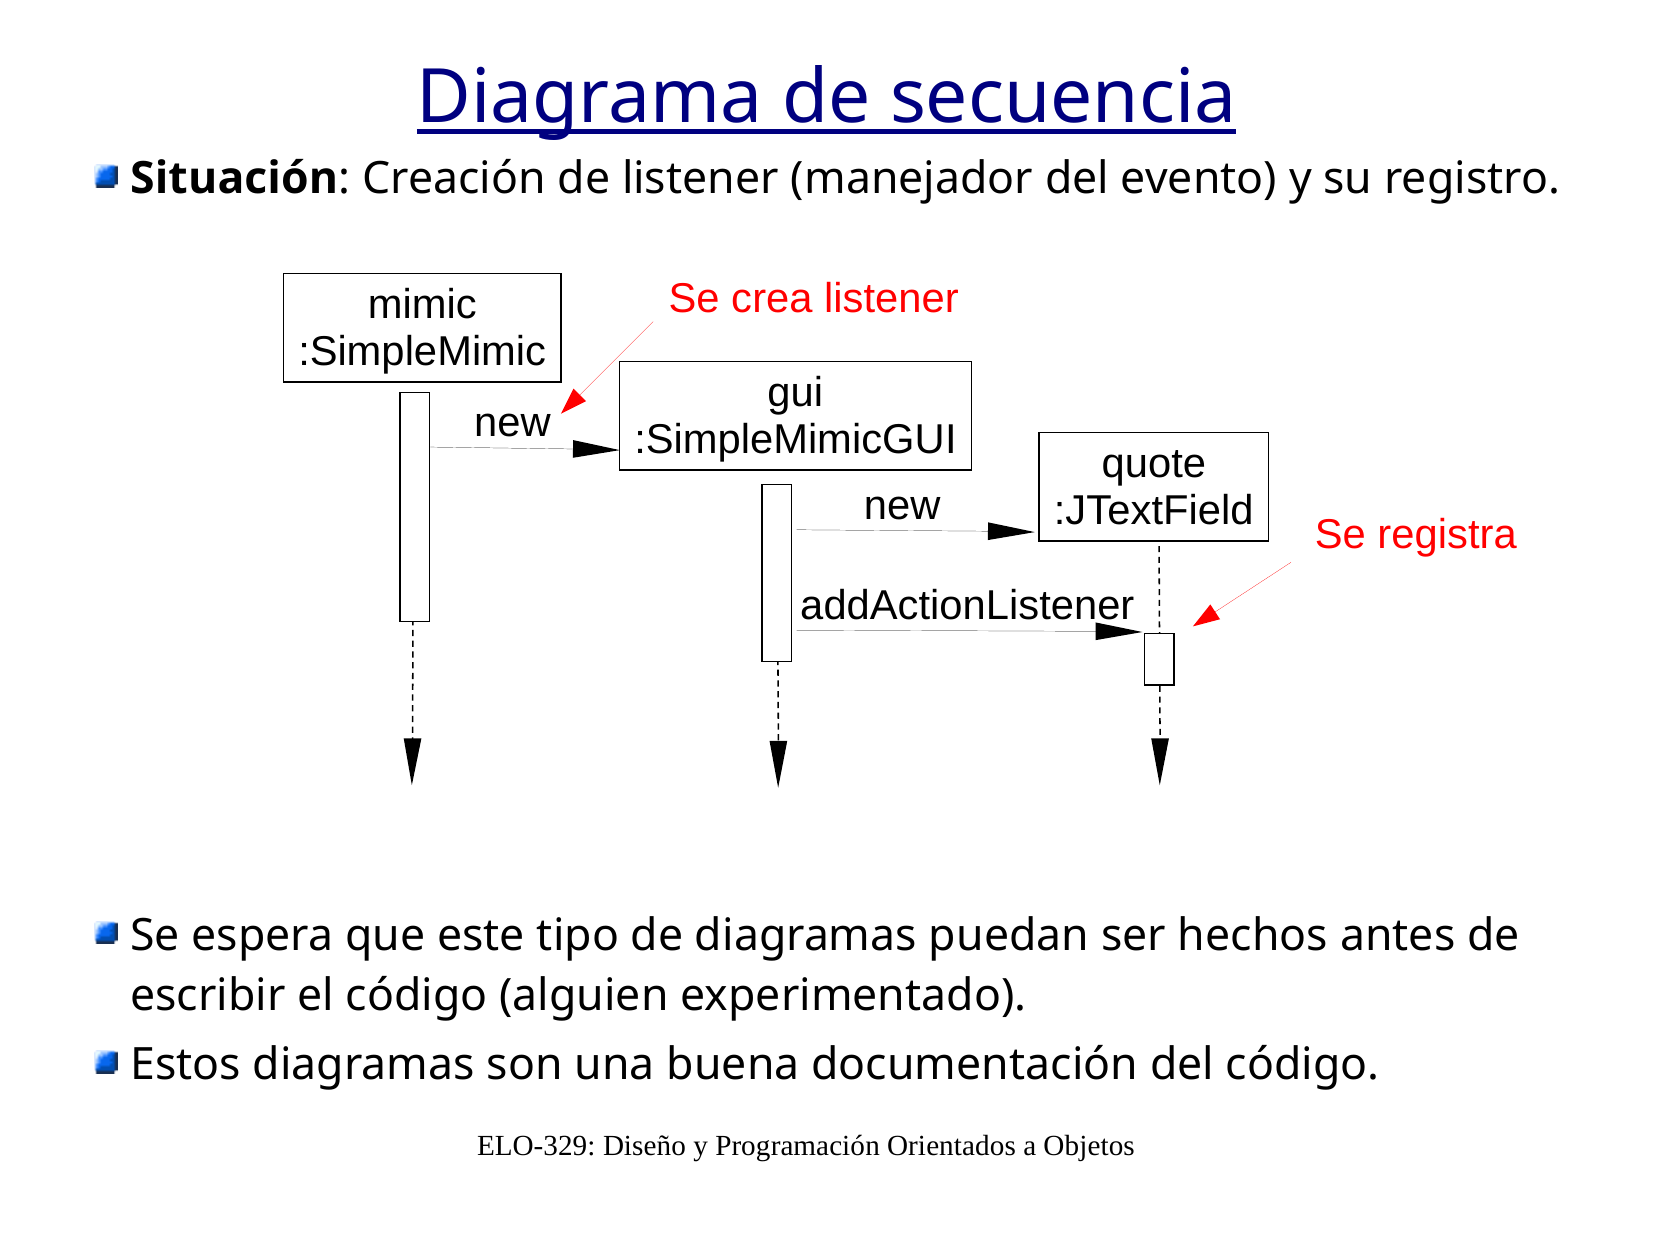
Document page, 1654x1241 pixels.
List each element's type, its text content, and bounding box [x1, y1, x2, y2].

text_box mimic :SimpleMimic [283, 273, 562, 382]
text_box addActionListener [785, 574, 1150, 637]
title Diagrama de secuencia [82, 43, 1571, 145]
text_box [400, 392, 430, 622]
text_box gui :SimpleMimicGUI [619, 361, 972, 470]
text_box quote :JTextField [1039, 432, 1269, 541]
text_box new [849, 473, 956, 530]
text_box new [459, 391, 566, 454]
text_box Se crea listener [653, 267, 974, 330]
text_box [1144, 633, 1175, 685]
text_box new [849, 531, 956, 536]
text_box Se registra [1300, 503, 1532, 566]
list Situación: Creación de listener (manejador del evento) y su registro. Se espera que este tipo de diagramas puedan ser hechos antes de escribir el código (alguien experimentado). Estos diagramas son una buena documentación del código. [82, 145, 1571, 1109]
text_box [761, 484, 792, 662]
